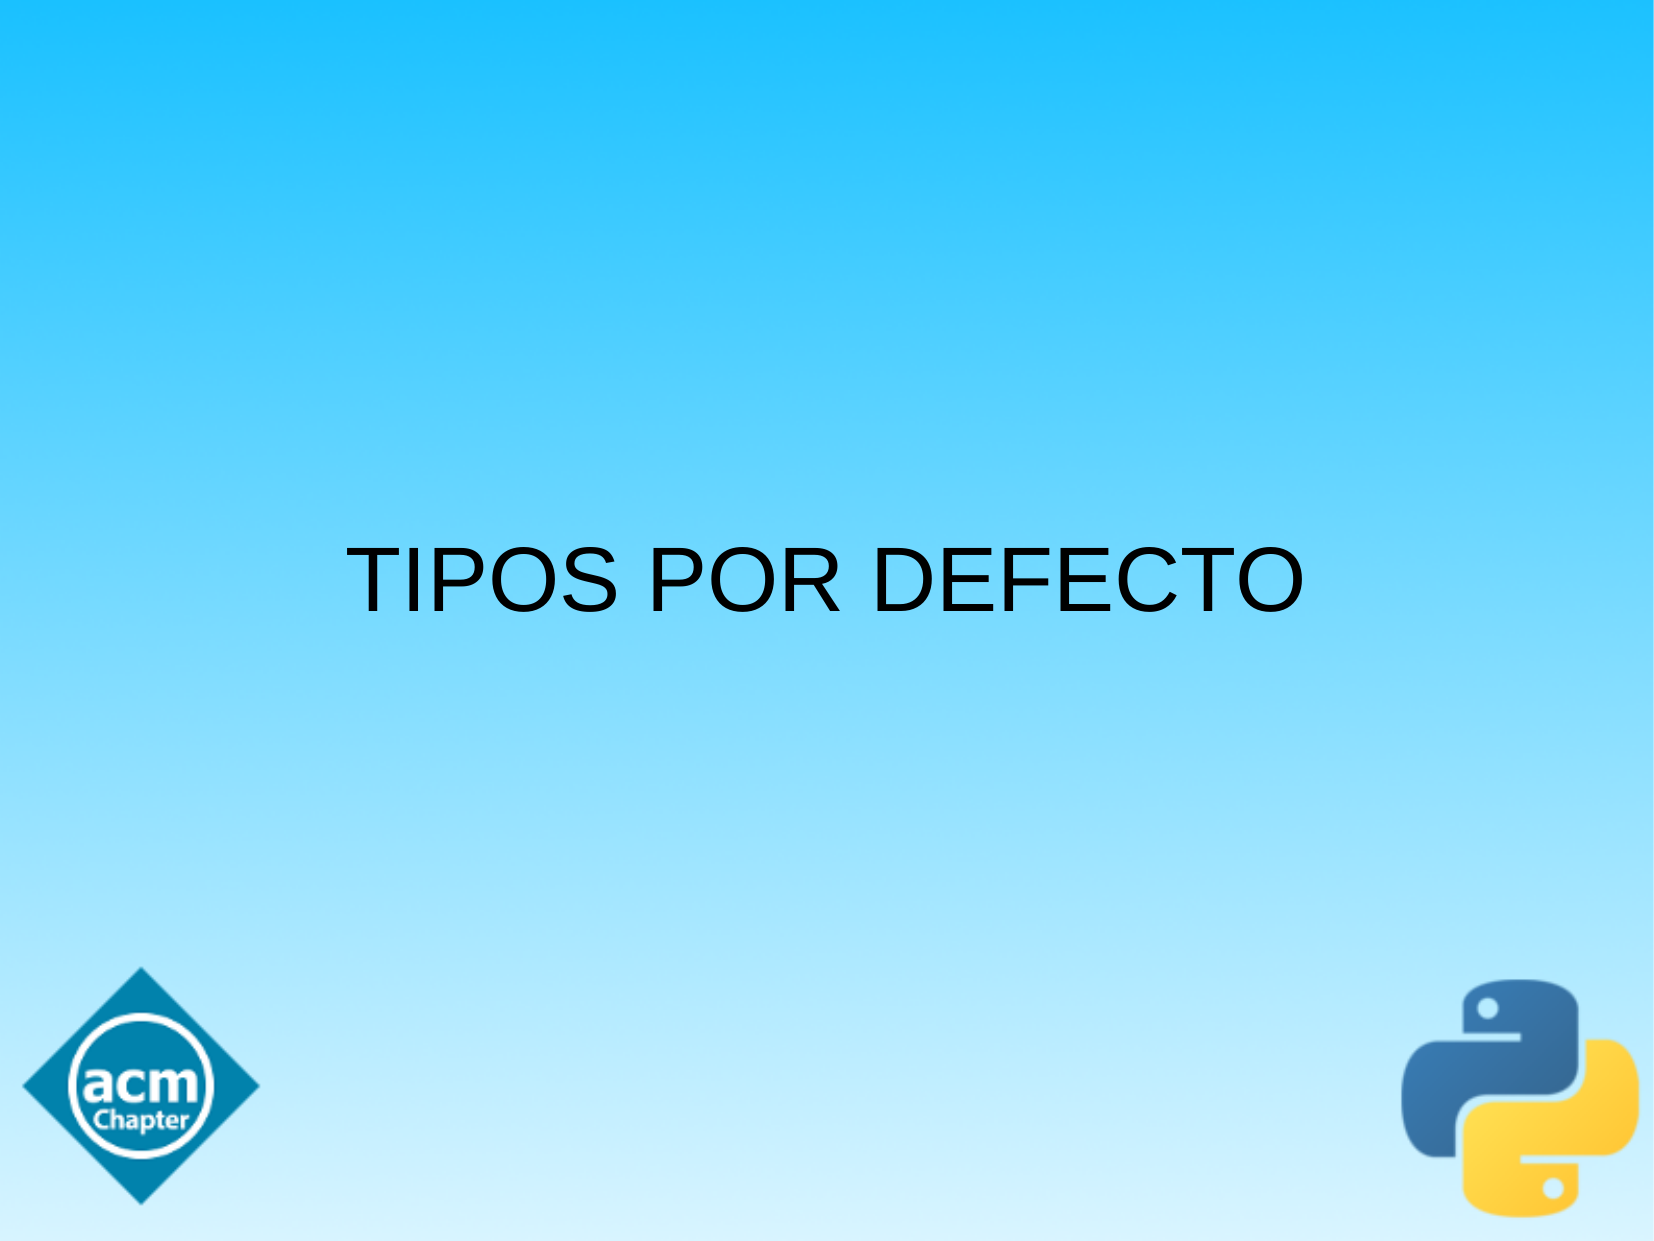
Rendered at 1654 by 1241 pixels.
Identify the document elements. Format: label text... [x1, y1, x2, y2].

title TIPOS POR DEFECTO [82, 49, 1571, 1111]
picture [0, 0, 1654, 1241]
